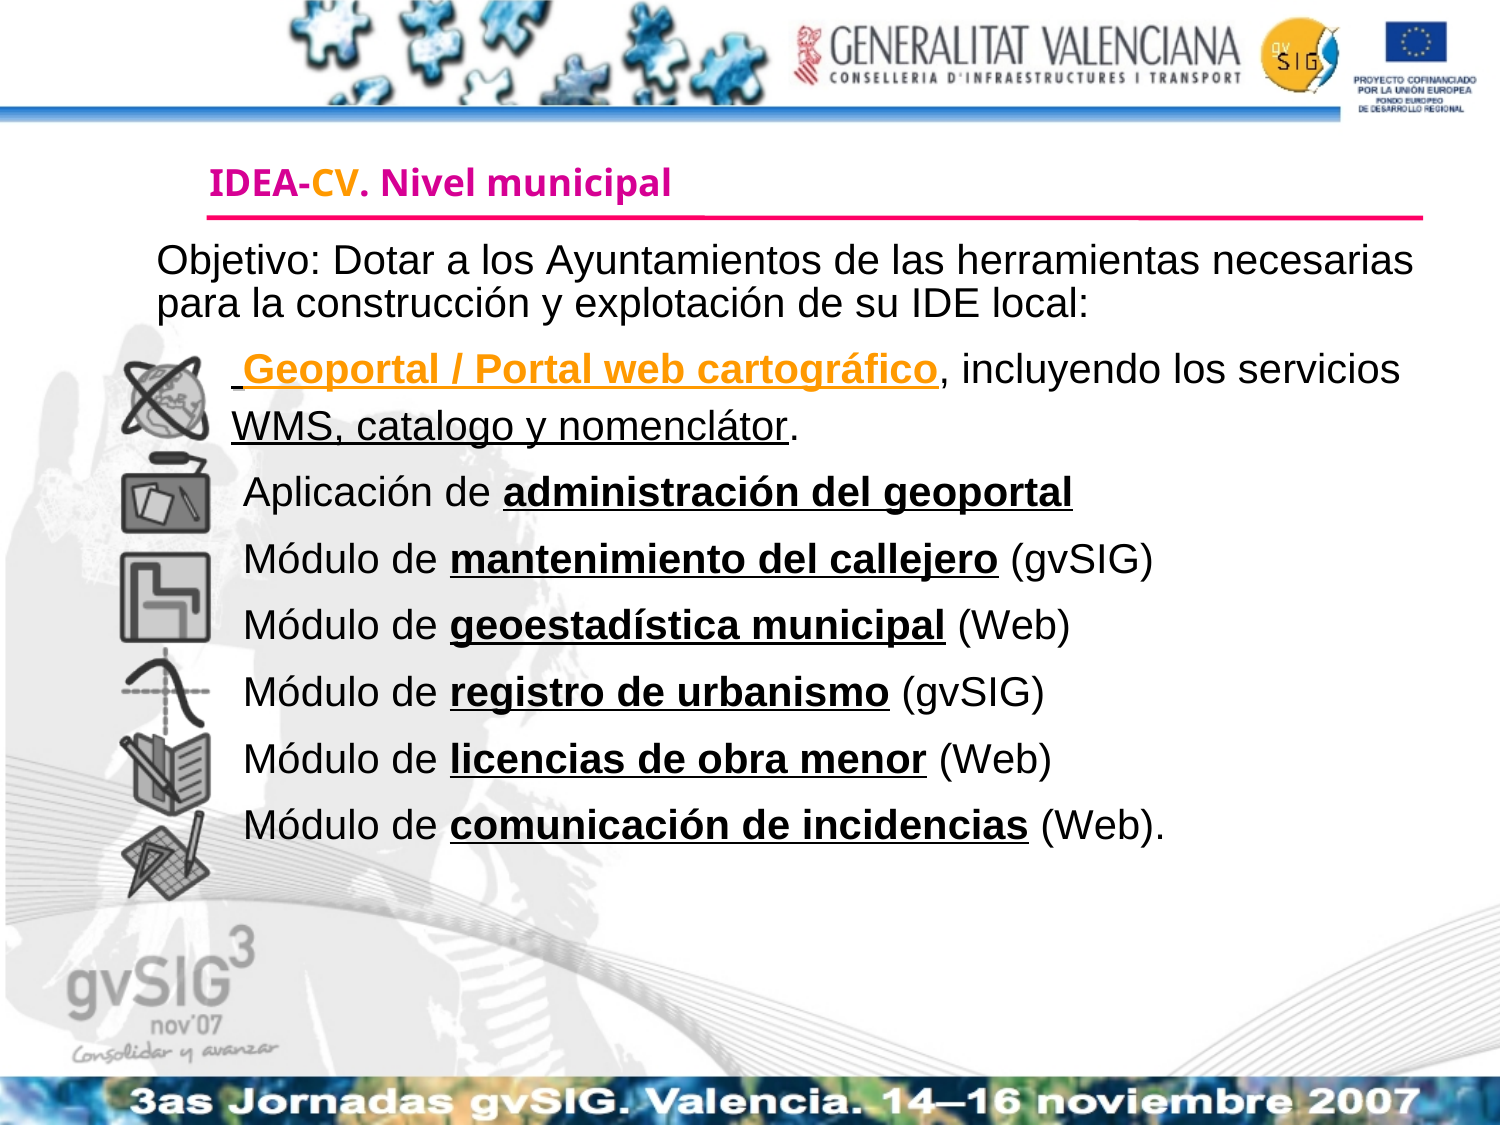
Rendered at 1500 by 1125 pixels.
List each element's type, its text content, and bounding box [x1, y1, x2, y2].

picture [0, 0, 1500, 1125]
text_box IDEA-CV. Nivel municipal [194, 142, 688, 216]
text_box Objetivo: Dotar a los Ayuntamientos de las herramientas necesarias para la construcción y explotación de su IDE local: Geoportal / Portal web cartográfico, incluyendo los servicios WMS, catalogo y nomenclátor. Aplicación de administración del geoportal Módulo de mantenimiento del callejero (gvSIG) Módulo de geoestadística municipal (Web) Módulo de registro de urbanismo (gvSIG) Módulo de licencias de obra menor (Web) Módulo de comunicación de incidencias (Web). [141, 231, 1471, 923]
